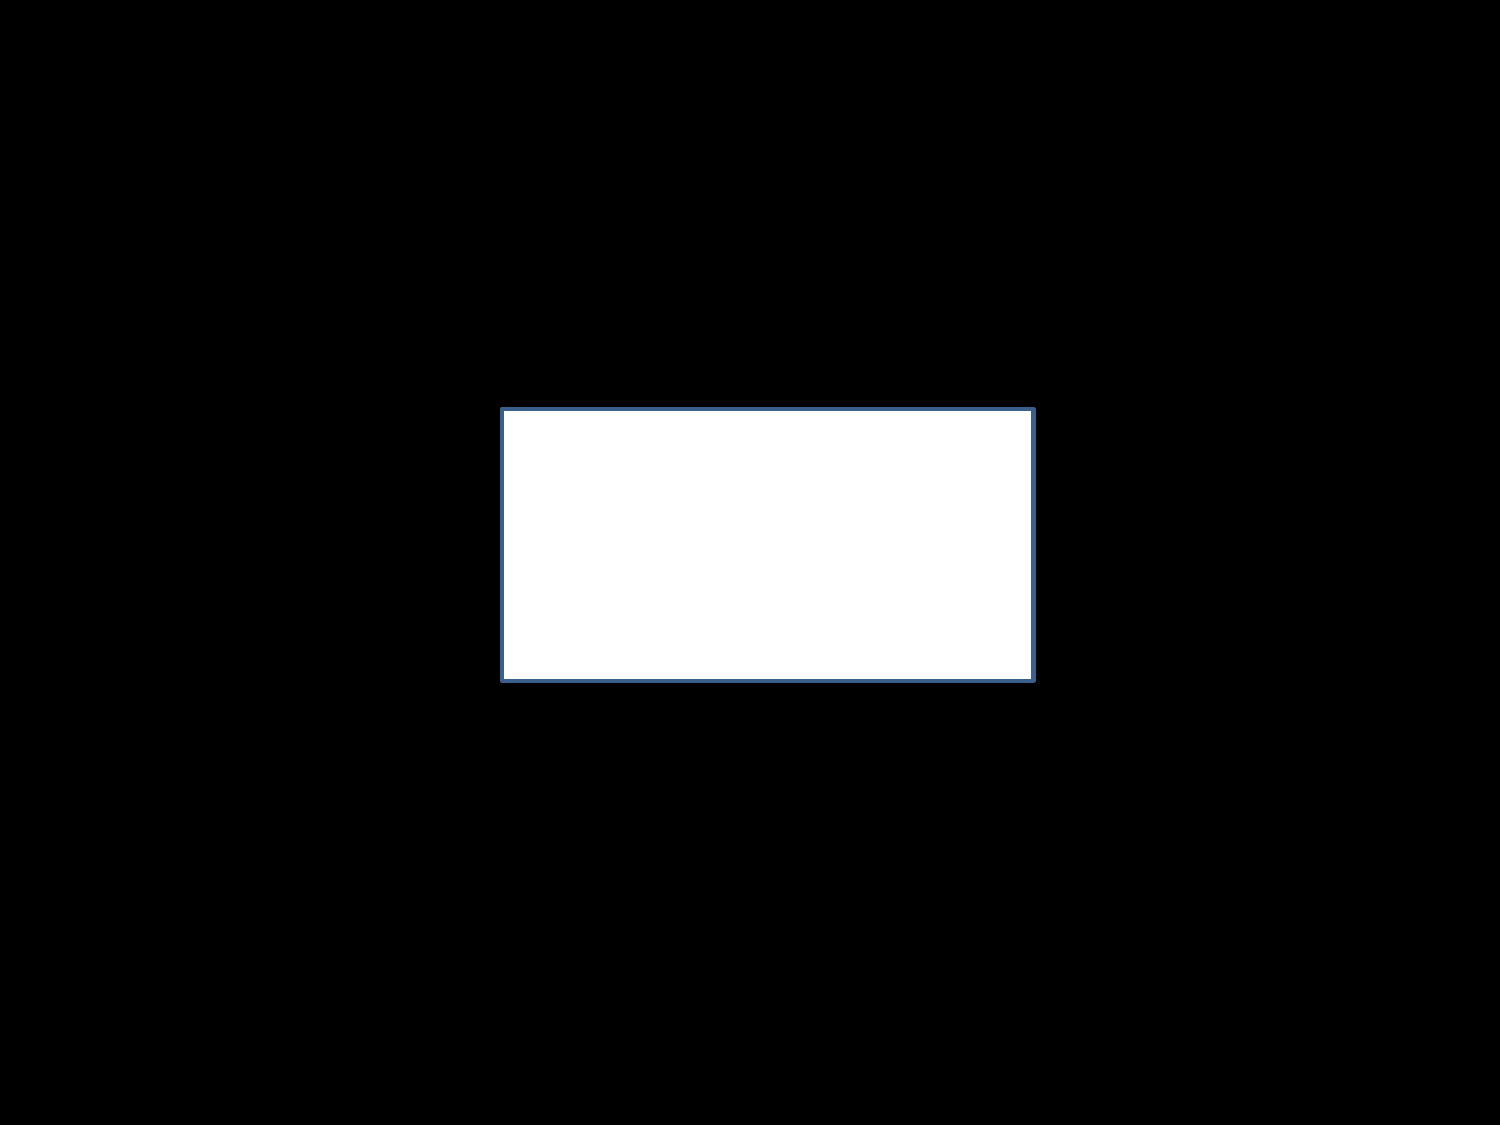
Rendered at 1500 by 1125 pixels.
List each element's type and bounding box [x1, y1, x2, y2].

text_box [37, 37, 1500, 1125]
